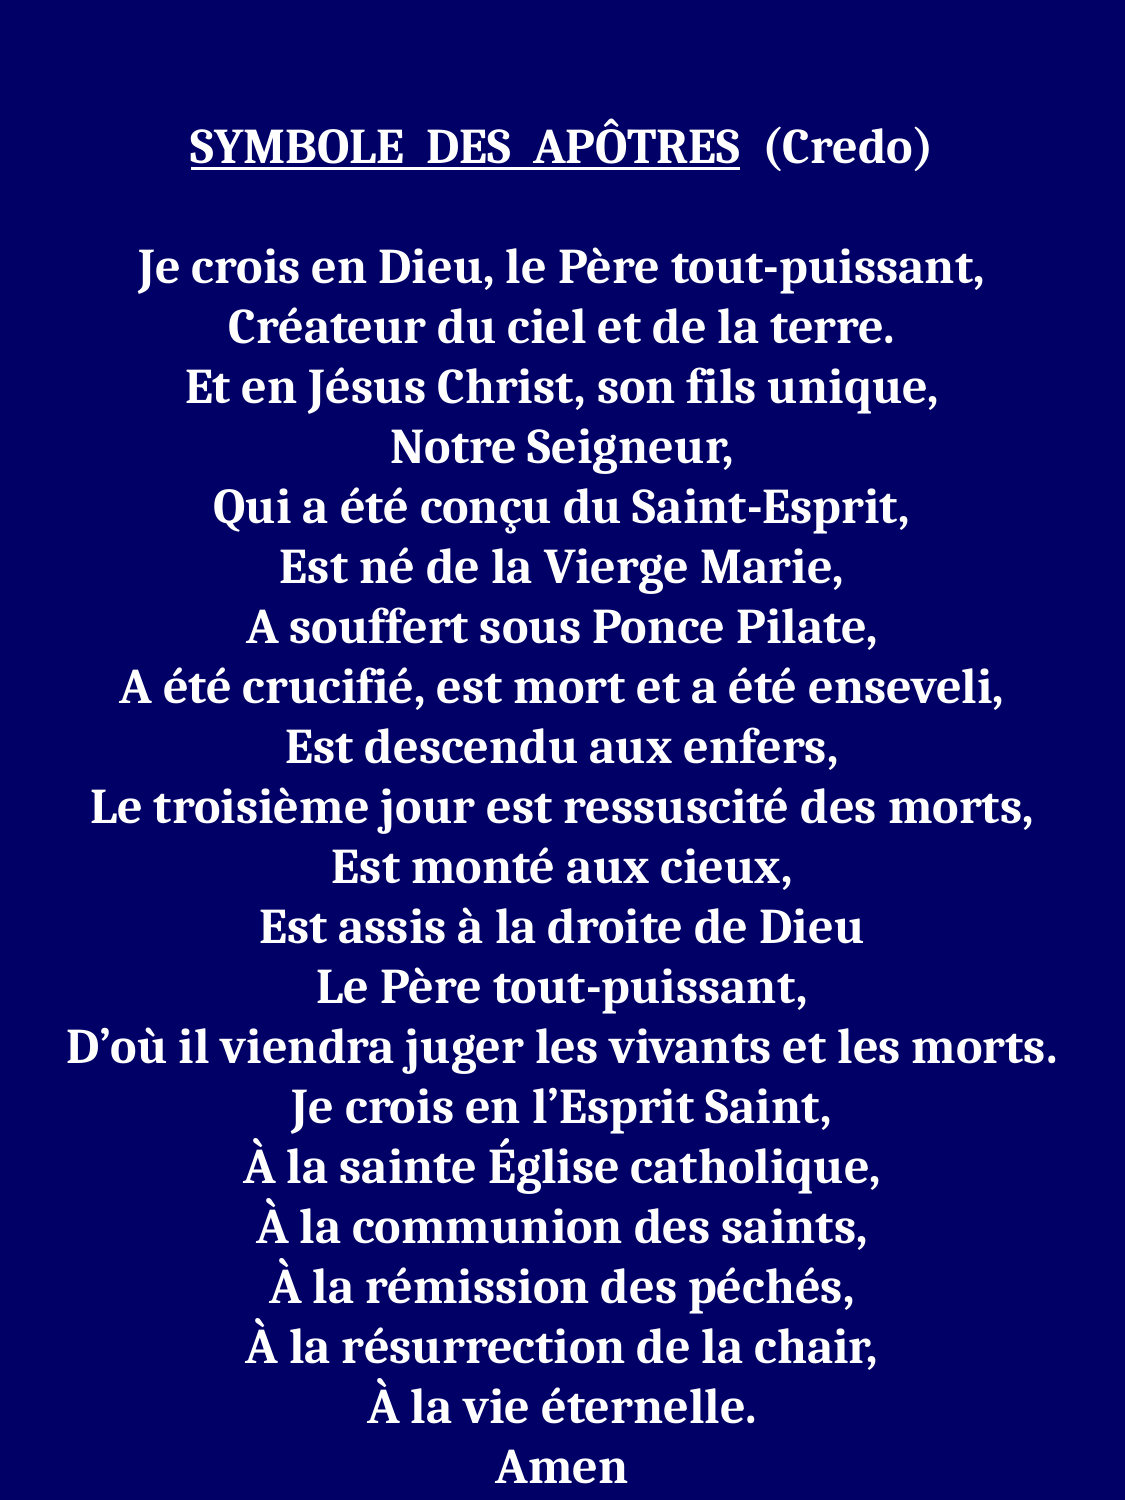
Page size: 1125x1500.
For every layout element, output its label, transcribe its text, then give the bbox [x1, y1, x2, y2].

text_box SYMBOLE DES APÔTRES (Credo) Je crois en Dieu, le Père tout-puissant, Créateur du ciel et de la terre. Et en Jésus Christ, son fils unique, Notre Seigneur, Qui a été conçu du Saint-Esprit, Est né de la Vierge Marie, A souffert sous Ponce Pilate, A été crucifié, est mort et a été enseveli, Est descendu aux enfers, Le troisième jour est ressuscité des morts, Est monté aux cieux, Est assis à la droite de Dieu Le Père tout-puissant, D’où il viendra juger les vivants et les morts. Je crois en l’Esprit Saint, À la sainte Église catholique, À la communion des saints, À la rémission des péchés, À la résurrection de la chair, À la vie éternelle. Amen [42, 106, 1083, 1500]
